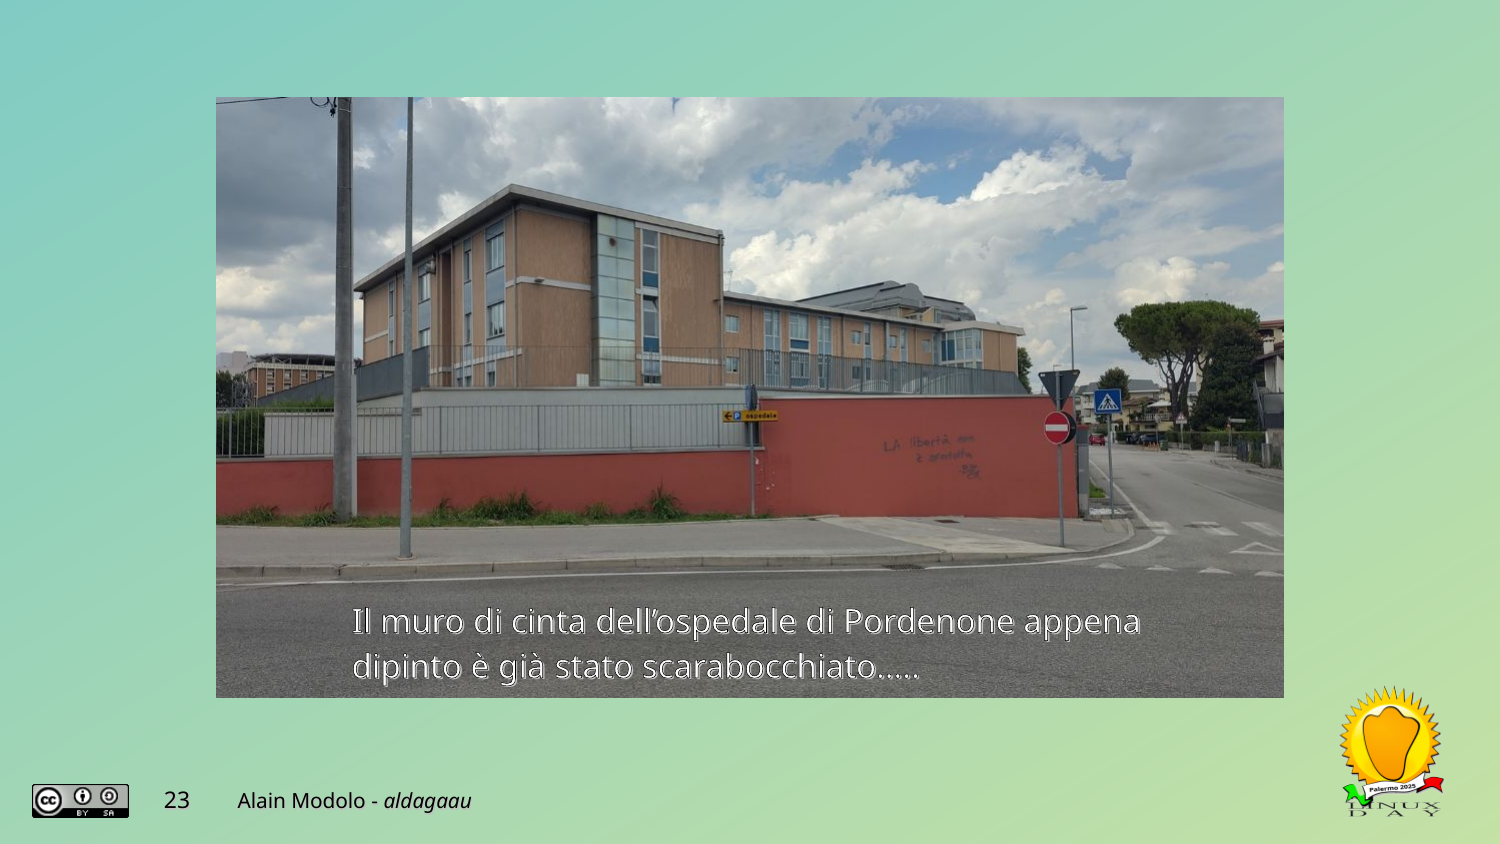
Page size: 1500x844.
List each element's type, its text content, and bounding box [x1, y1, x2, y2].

picture [32, 784, 129, 818]
picture [216, 97, 1500, 844]
text_box Il muro di cinta dell’ospedale di Pordenone appena dipinto è già stato scarabocchiato….. [336, 589, 1164, 696]
